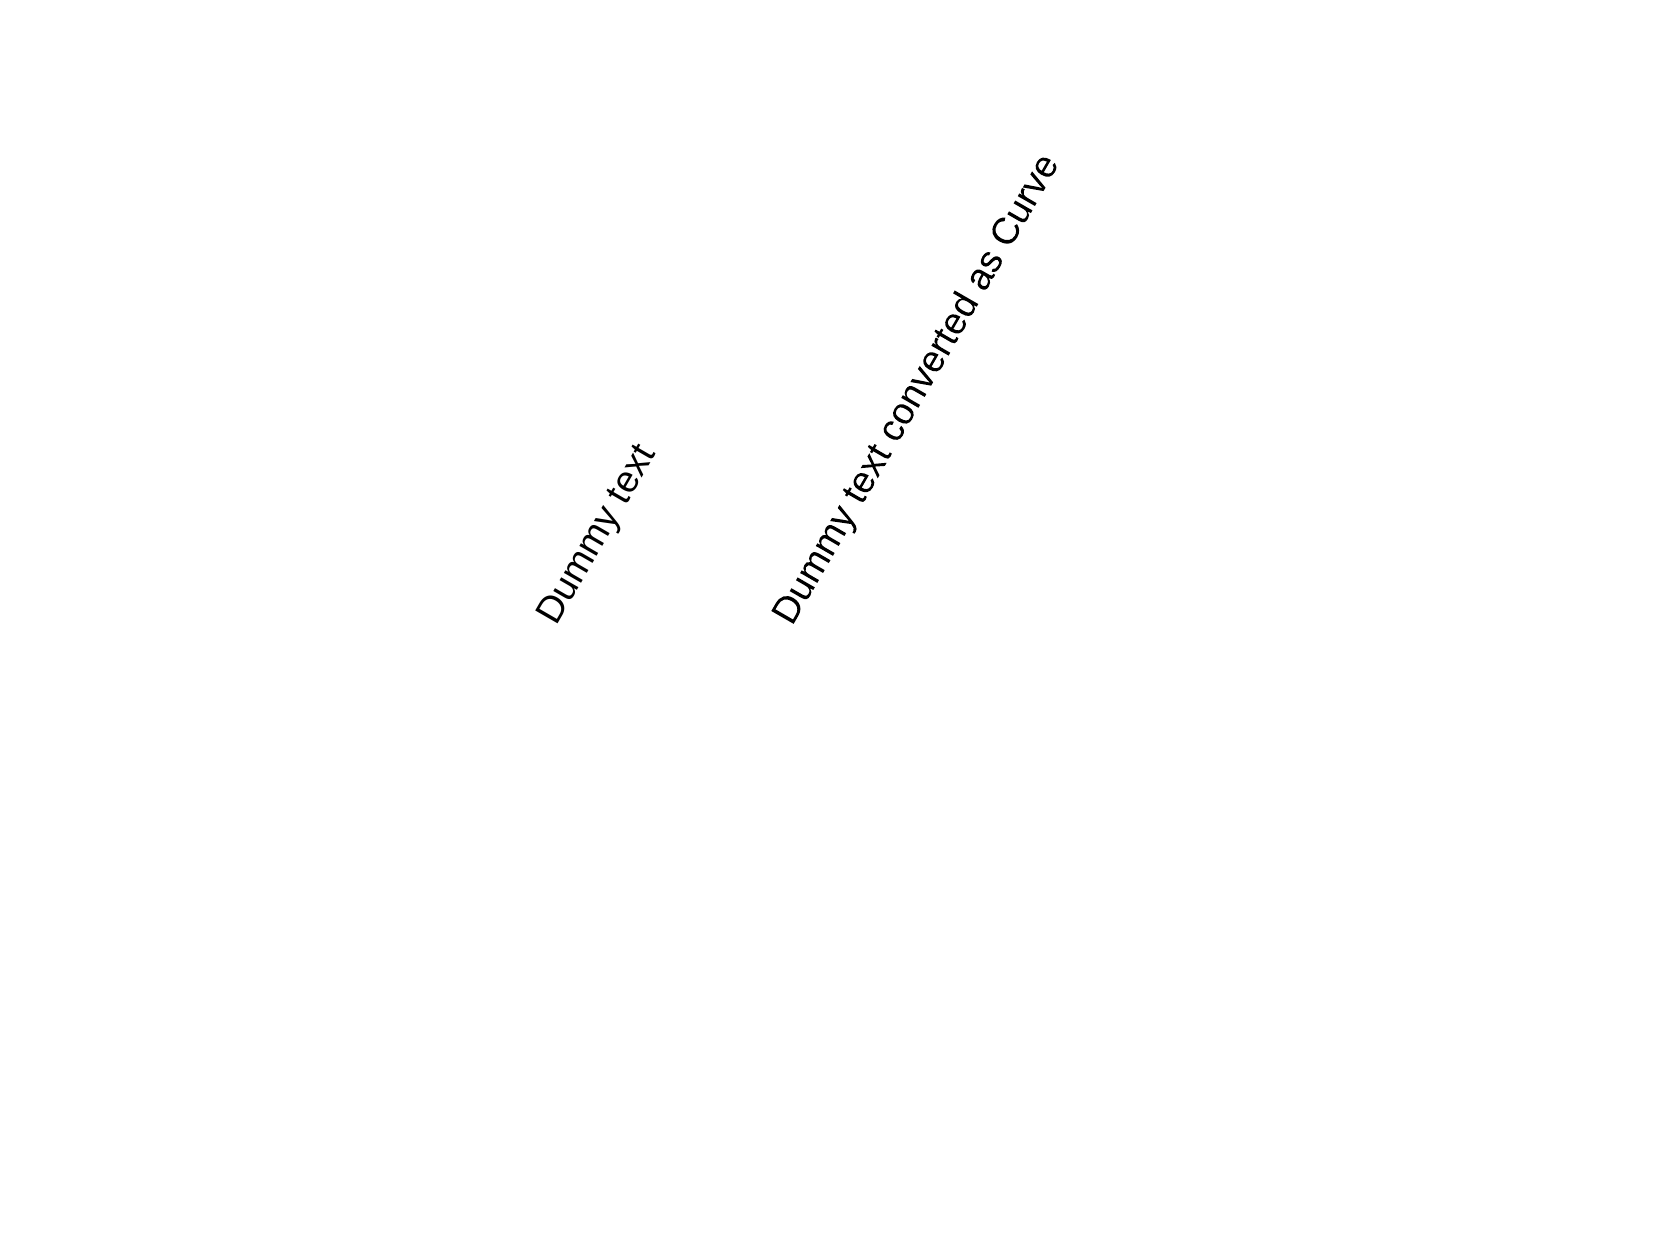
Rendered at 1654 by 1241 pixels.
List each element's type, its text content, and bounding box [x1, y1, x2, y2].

text_box [901, 386, 927, 408]
text_box [953, 290, 979, 316]
text_box [800, 552, 831, 583]
text_box [815, 525, 847, 556]
text_box [970, 269, 996, 290]
text_box [980, 252, 1002, 272]
text_box Dummy text [512, 189, 810, 647]
text_box [842, 487, 867, 502]
text_box [853, 473, 875, 493]
text_box [992, 217, 1020, 244]
text_box [1017, 171, 1046, 206]
text_box [910, 365, 934, 386]
text_box [883, 421, 904, 440]
text_box [830, 504, 857, 534]
text_box [789, 577, 815, 600]
text_box [893, 404, 914, 424]
text_box [931, 328, 959, 356]
text_box [860, 444, 892, 479]
text_box [771, 596, 801, 624]
text_box [945, 314, 966, 334]
text_box [1035, 157, 1057, 177]
text_box [1007, 200, 1033, 223]
text_box [923, 352, 945, 372]
